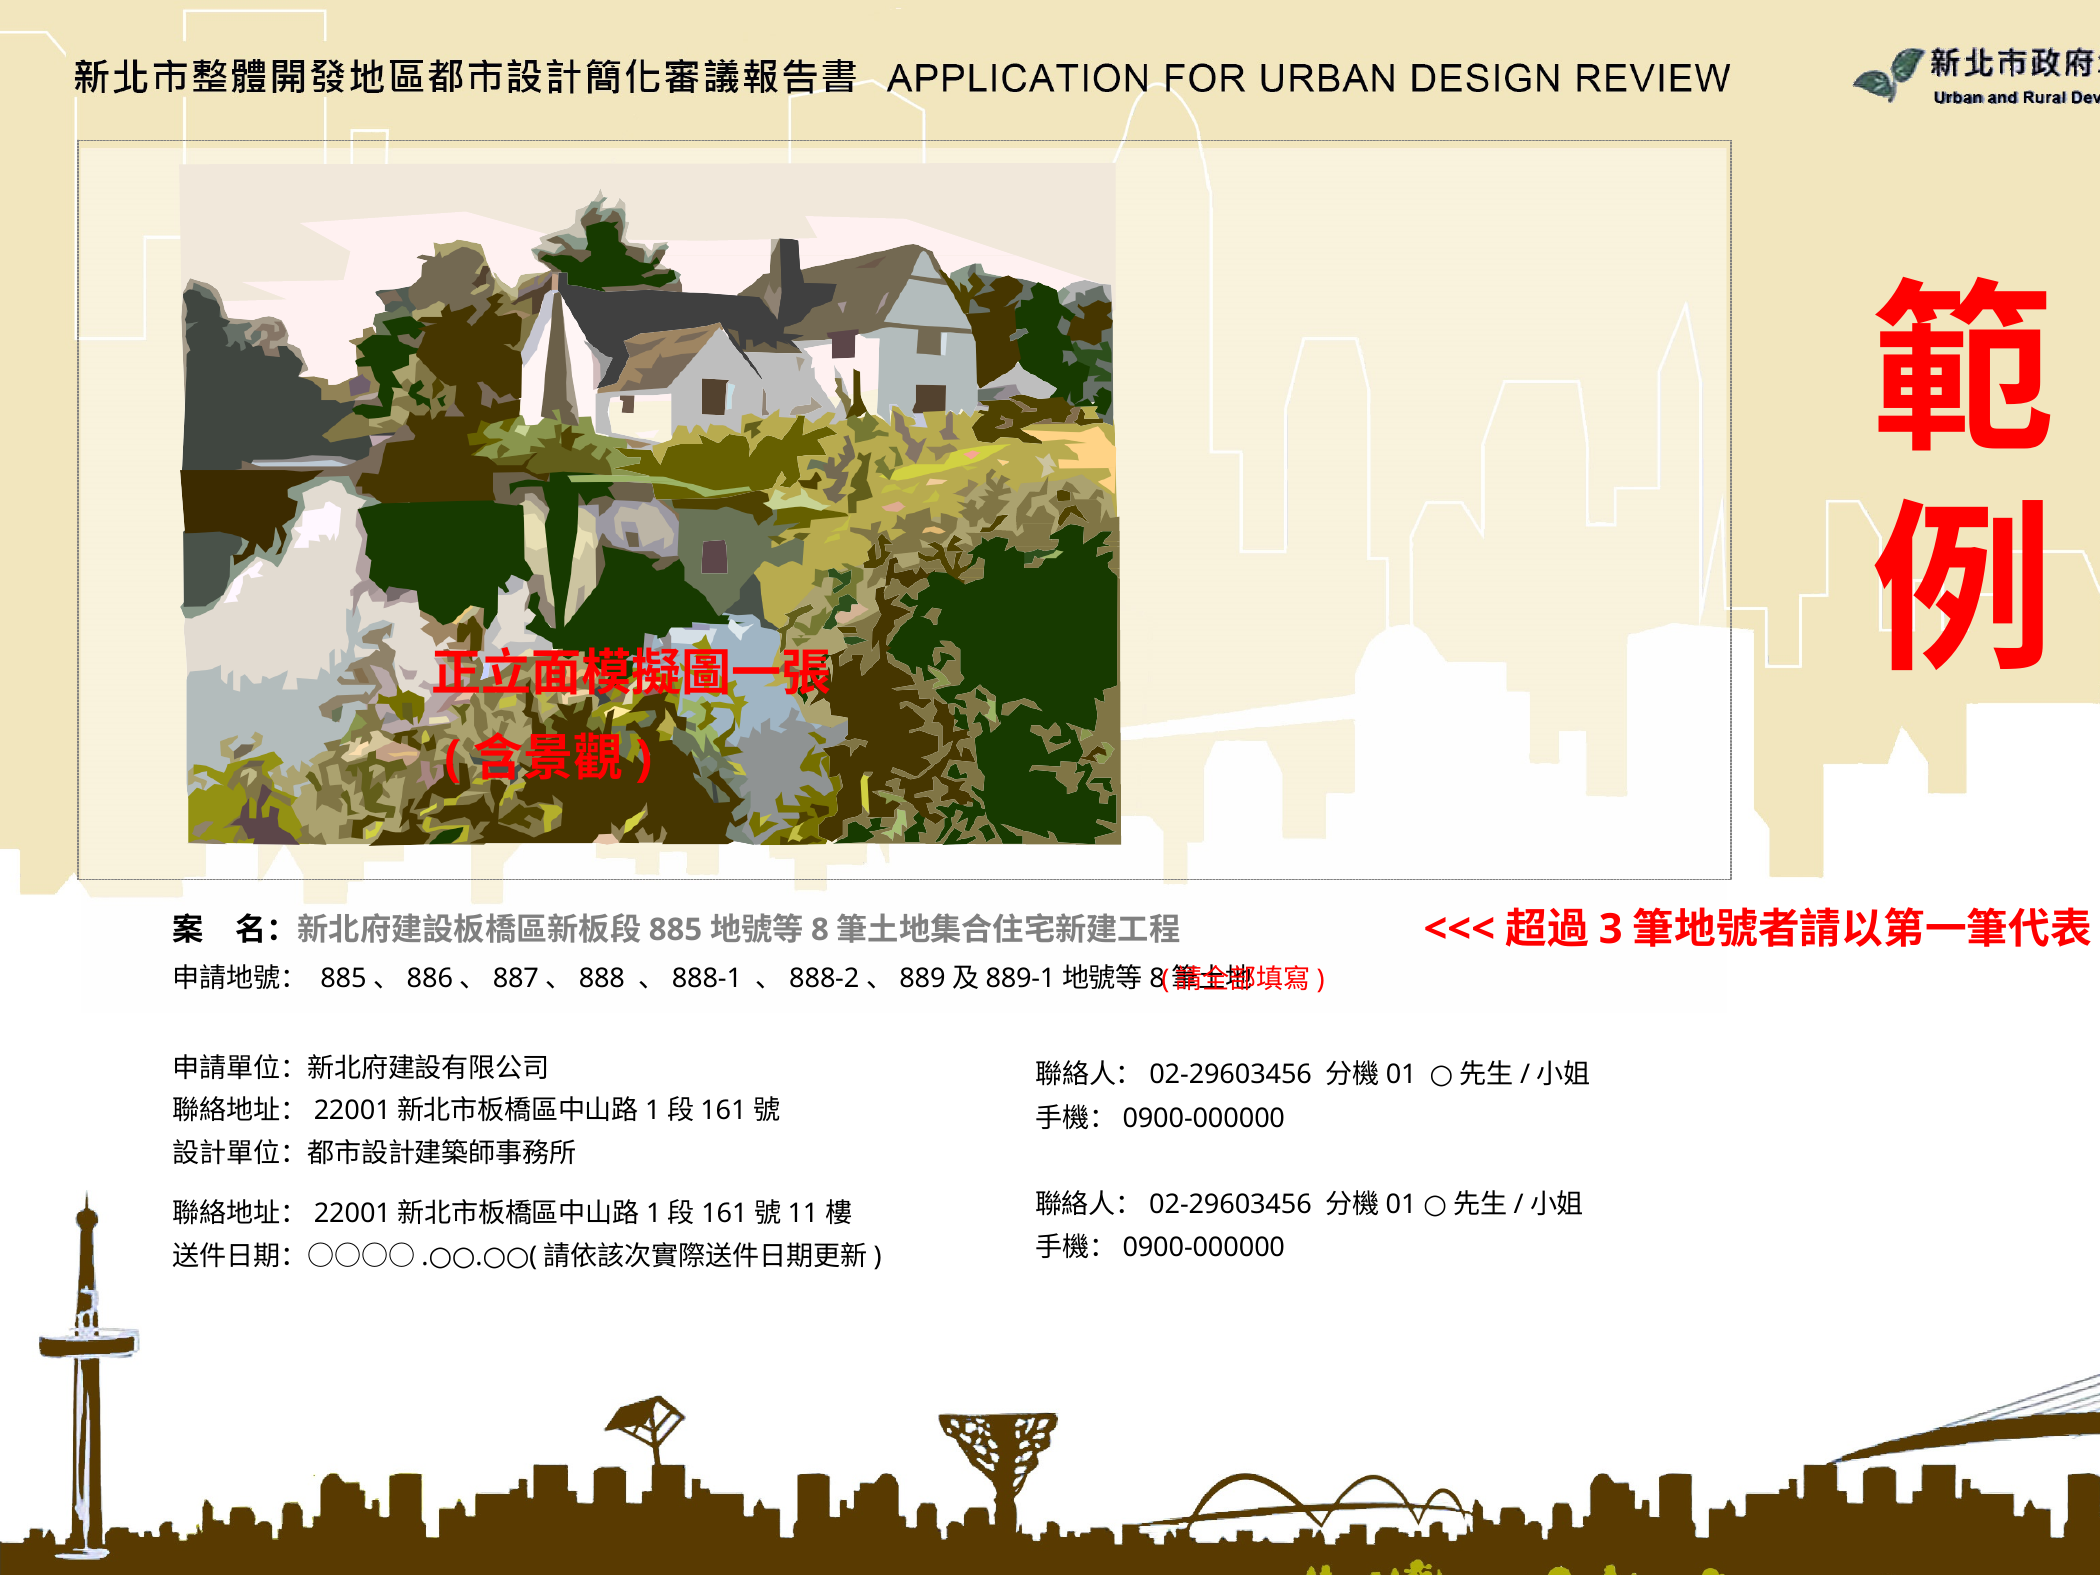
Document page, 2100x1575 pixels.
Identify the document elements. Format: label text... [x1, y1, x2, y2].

text_box 聯絡人：02-29603456 分機01 ○先生/小姐 手機：0900-000000 聯絡人：02-29603456 分機01 ○先生/小姐 手機：0900-000000 [1033, 1044, 1627, 1309]
text_box [179, 162, 1122, 845]
text_box (請全部填寫) [1159, 959, 1334, 995]
text_box 聯絡地址：22001新北市板橋區中山路1段161號11樓 送件日期：○○○○.○○.○○(請依該次實際送件日期更新) [170, 1184, 962, 1283]
picture [0, 0, 2100, 1575]
text_box 申請單位：新北府建設有限公司 聯絡地址：22001新北市板橋區中山路1段161號 設計單位：都市設計建築師事務所 [170, 1043, 816, 1170]
text_box 範 例 [1869, 249, 2079, 696]
text_box 案 名：新北府建設板橋區新板段885地號等8筆土地集合住宅新建工程 申請地號： 885、886、887、888 、888-1 、888-2、889及889-1地號等8筆土地 [170, 890, 1269, 995]
text_box 正立面模擬圖一張 (含景觀) [417, 633, 1616, 793]
text_box <<<超過3筆地號者請以第一筆代表 [1421, 899, 2100, 953]
